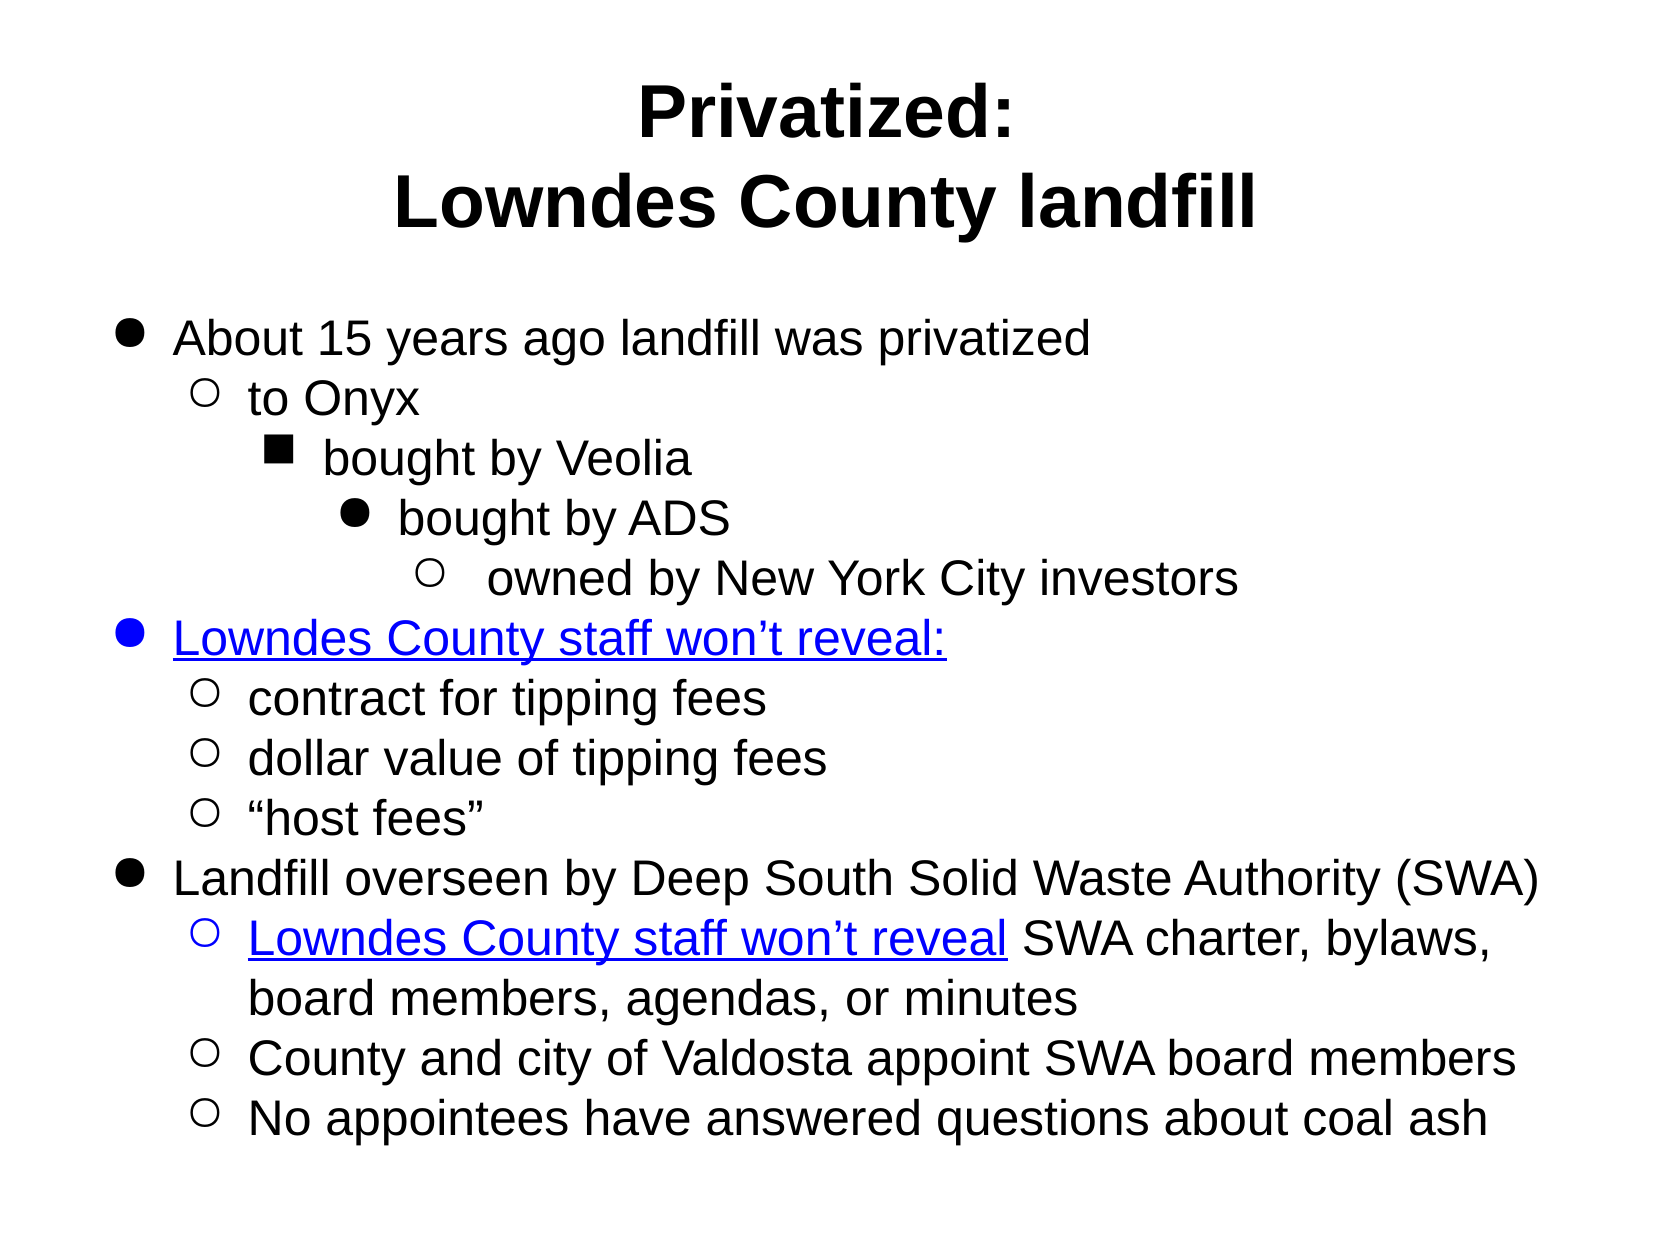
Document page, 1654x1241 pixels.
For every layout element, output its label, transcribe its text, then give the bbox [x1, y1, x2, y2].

title Privatized: Lowndes County landfill [82, 49, 1571, 257]
list About 15 years ago landfill was privatized to Onyx bought by Veolia bought by ADS owned by New York City investors Lowndes County staff won’t reveal: contract for tipping fees dollar value of tipping fees “host fees” Landfill overseen by Deep South Solid Waste Authority (SWA) Lowndes County staff won’t reveal SWA charter, bylaws, board members, agendas, or minutes County and city of Valdosta appoint SWA board members No appointees have answered questions about coal ash [82, 290, 1571, 1195]
